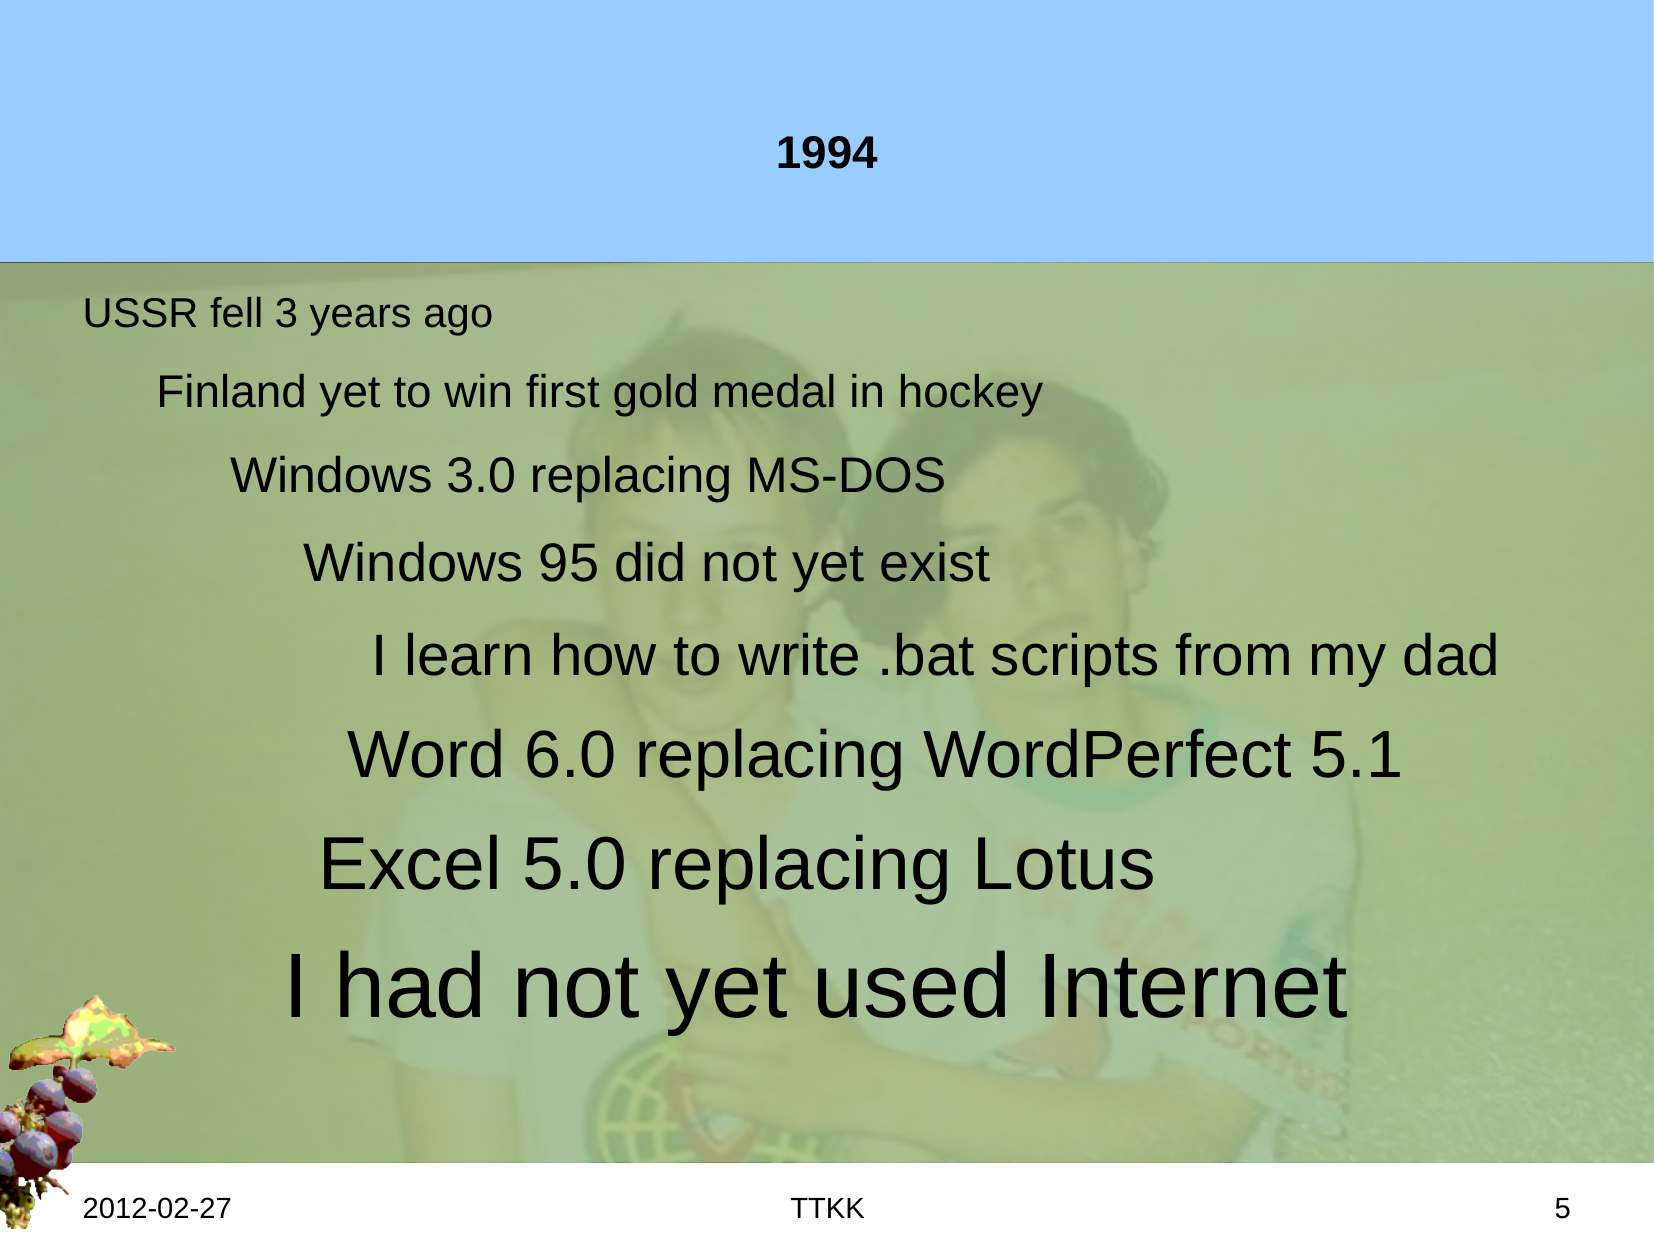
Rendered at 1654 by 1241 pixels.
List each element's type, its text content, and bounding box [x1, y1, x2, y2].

text_box [0, 262, 1654, 1163]
list USSR fell 3 years ago Finland yet to win first gold medal in hockey Windows 3.0 replacing MS-DOS Windows 95 did not yet exist I learn how to write .bat scripts from my dad Word 6.0 replacing WordPerfect 5.1 Excel 5.0 replacing Lotus I had not yet used Internet [82, 290, 1571, 1109]
title 1994 [82, 49, 1571, 257]
picture [0, 990, 188, 1229]
